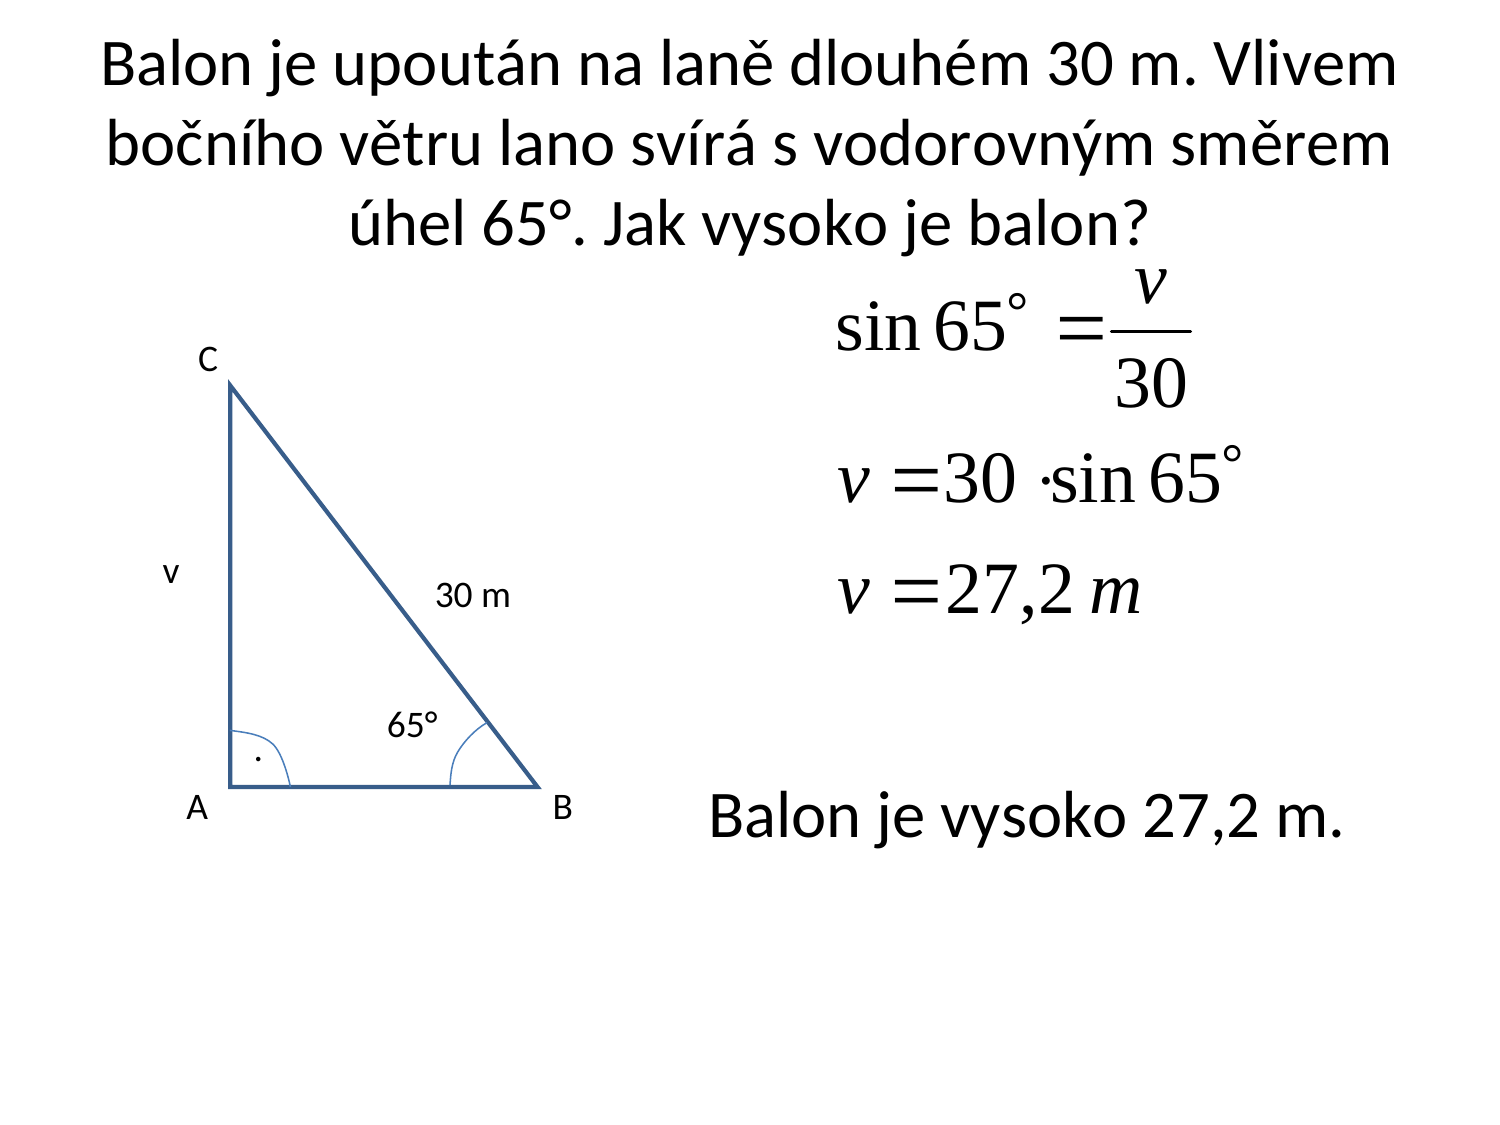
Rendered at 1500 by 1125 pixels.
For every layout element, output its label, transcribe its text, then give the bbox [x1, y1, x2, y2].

text_box [827, 231, 1264, 644]
title Balon je upoután na laně dlouhém 30 m. Vlivem bočního větru lano svírá s vodorovným směrem úhel 65°. Jak vysoko je balon? [75, 11, 1426, 267]
text_box C [183, 326, 234, 387]
text_box 65° [372, 692, 455, 753]
text_box Balon je vysoko 27,2 m. [693, 763, 1362, 859]
text_box . [230, 716, 314, 777]
text_box 30 m [419, 562, 527, 623]
text_box v [147, 538, 219, 600]
text_box A [171, 774, 223, 836]
text_box B [537, 774, 588, 836]
